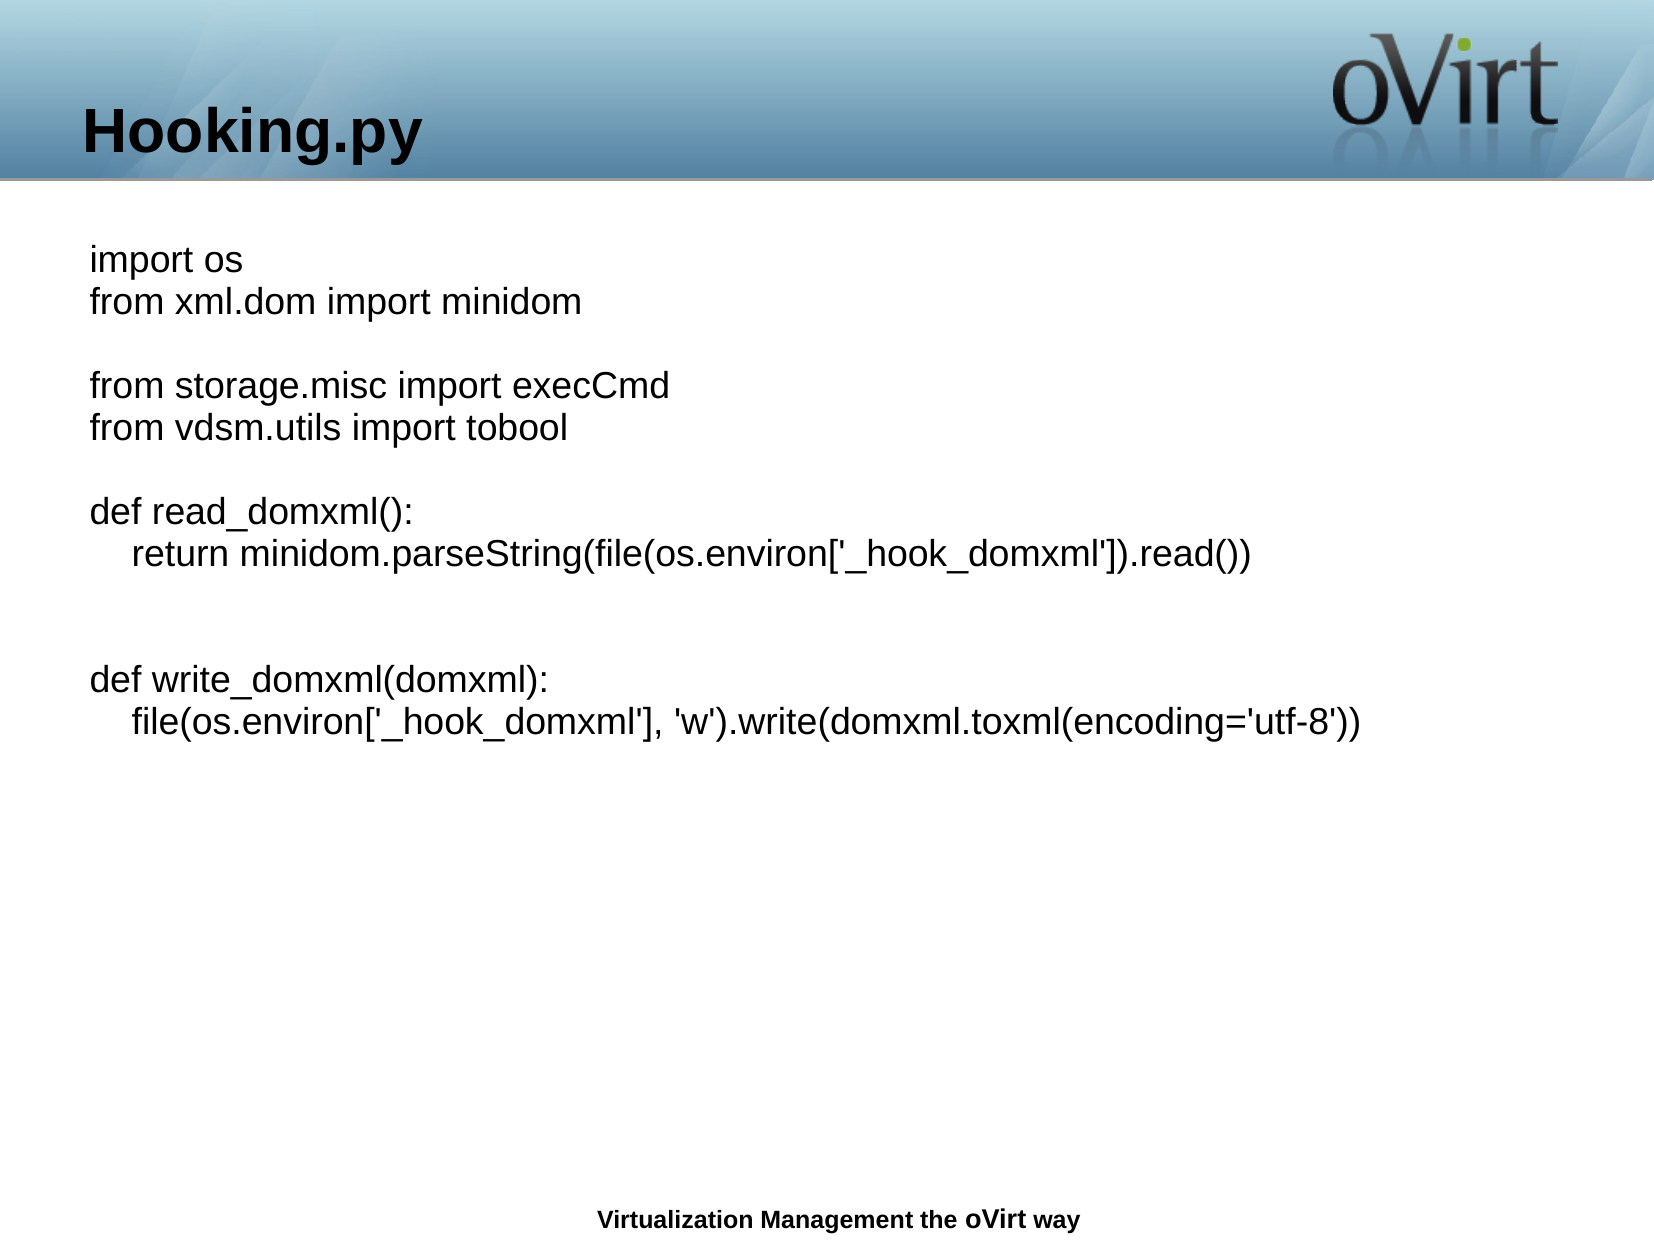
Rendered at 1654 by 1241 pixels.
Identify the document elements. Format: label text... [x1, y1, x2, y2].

text_box import os from xml.dom import minidom from storage.misc import execCmd from vdsm.utils import tobool def read_domxml(): return minidom.parseString(file(os.environ['_hook_domxml']).read()) def write_domxml(domxml): file(os.environ['_hook_domxml'], 'w').write(domxml.toxml(encoding='utf-8')) [74, 231, 1388, 1001]
title Hooking.py [82, 37, 1303, 226]
picture [1333, 25, 1558, 175]
